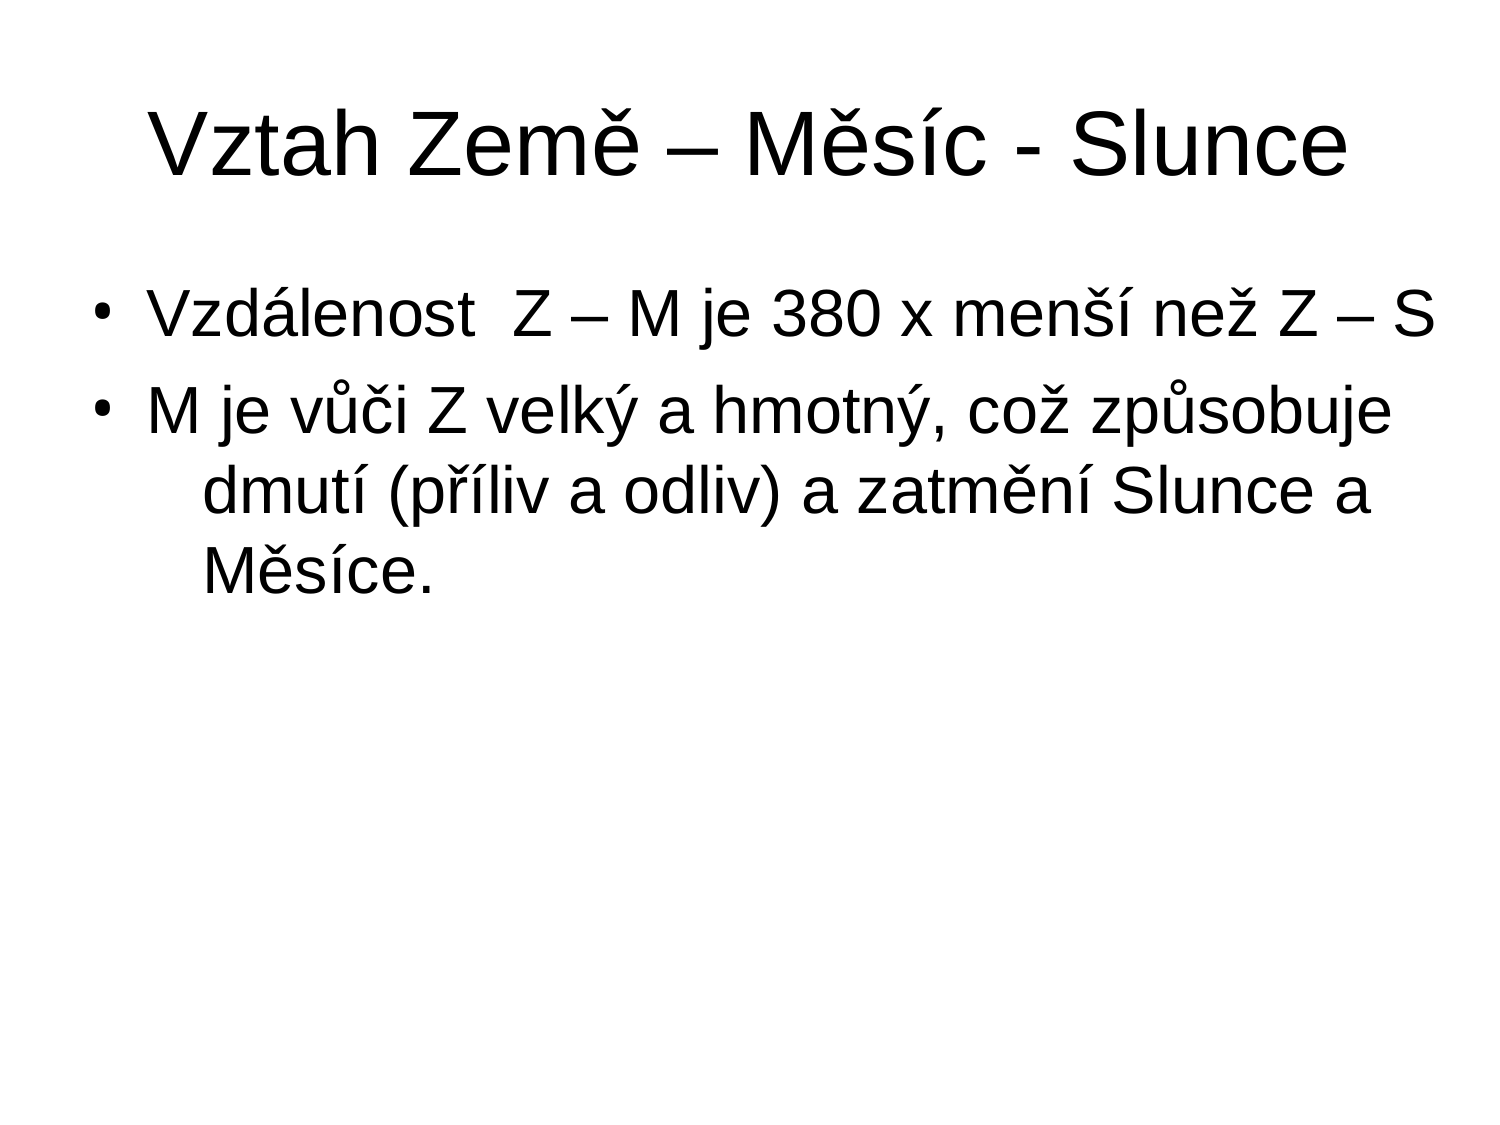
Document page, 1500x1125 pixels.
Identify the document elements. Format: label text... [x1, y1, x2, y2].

list Vzdálenost Z – M je 380 x menší než Z – S M je vůči Z velký a hmotný, což způsobuje dmutí (příliv a odliv) a zatmění Slunce a Měsíce. [75, 262, 1459, 1006]
title Vztah Země – Měsíc - Slunce [75, 45, 1426, 233]
